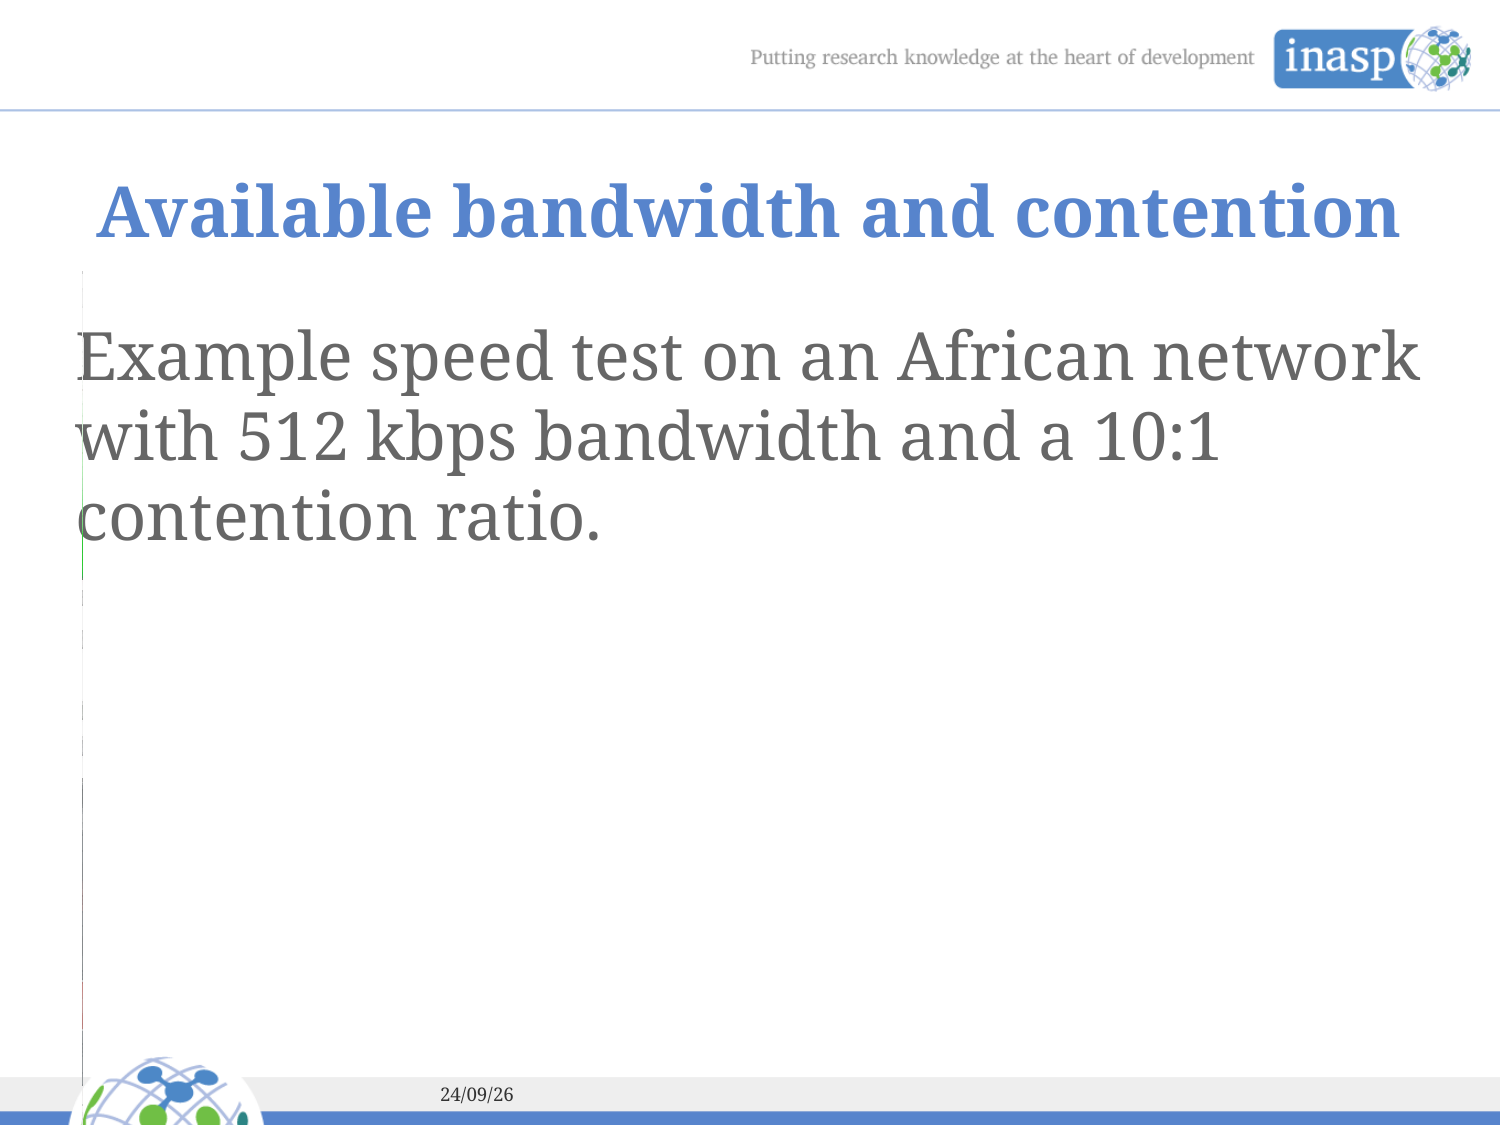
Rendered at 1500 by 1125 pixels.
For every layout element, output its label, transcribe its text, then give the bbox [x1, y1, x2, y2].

list Example speed test on an African network with 512 kbps bandwidth and a 10:1 contention ratio. [75, 313, 82, 967]
list Example speed test on an African network with 512 kbps bandwidth and a 10:1 contention ratio. [83, 313, 1426, 967]
picture [0, 0, 1500, 1125]
title Available bandwidth and contention [75, 129, 1426, 313]
